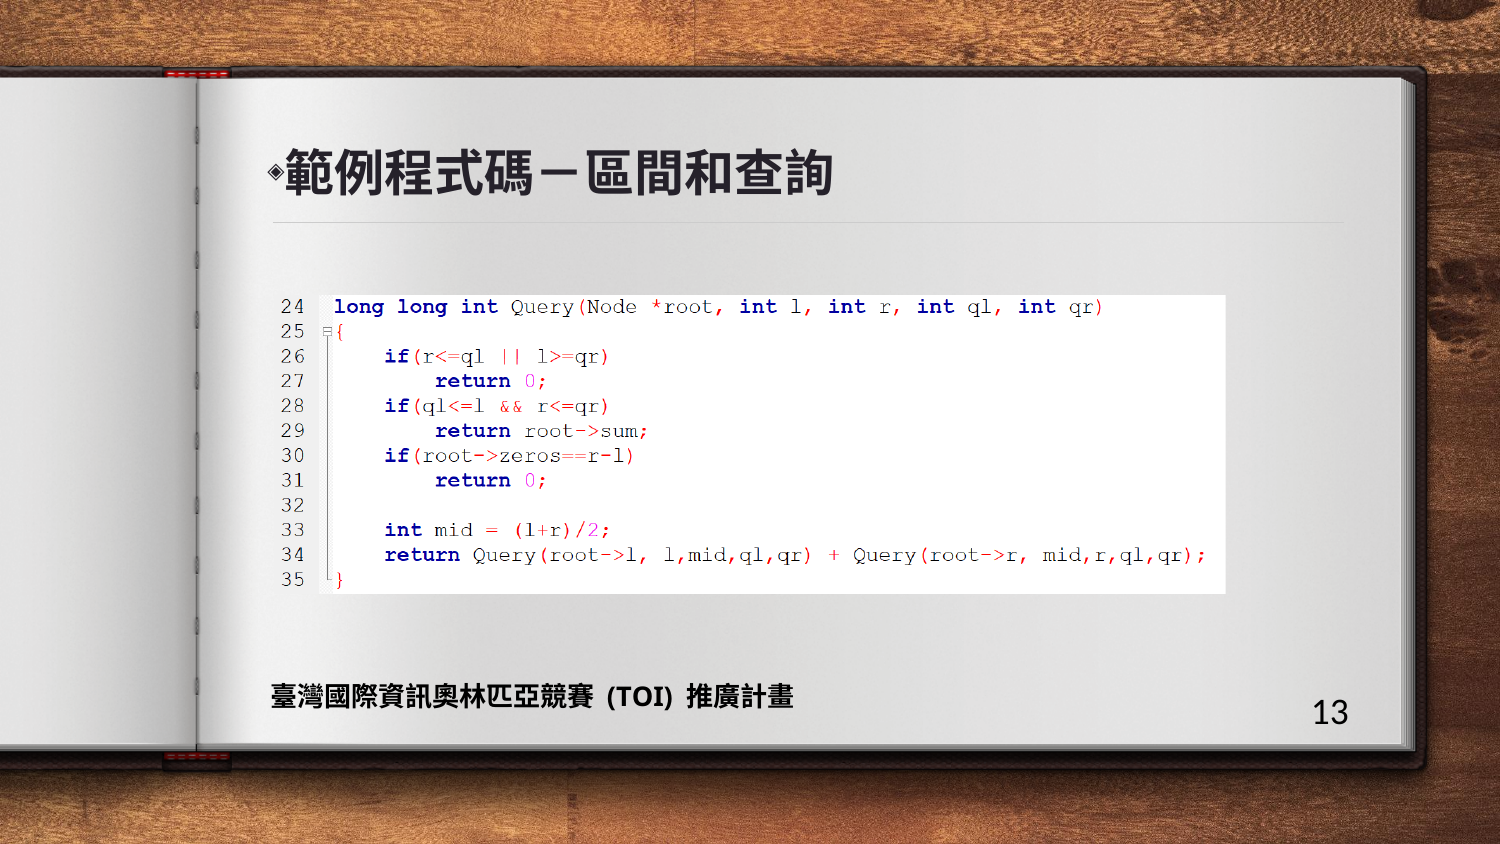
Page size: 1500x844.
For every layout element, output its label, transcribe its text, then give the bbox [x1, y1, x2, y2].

text_box [1295, 672, 1386, 737]
chart [274, 295, 1226, 594]
list 範例程式碼－區間和查詢 [252, 126, 1194, 226]
